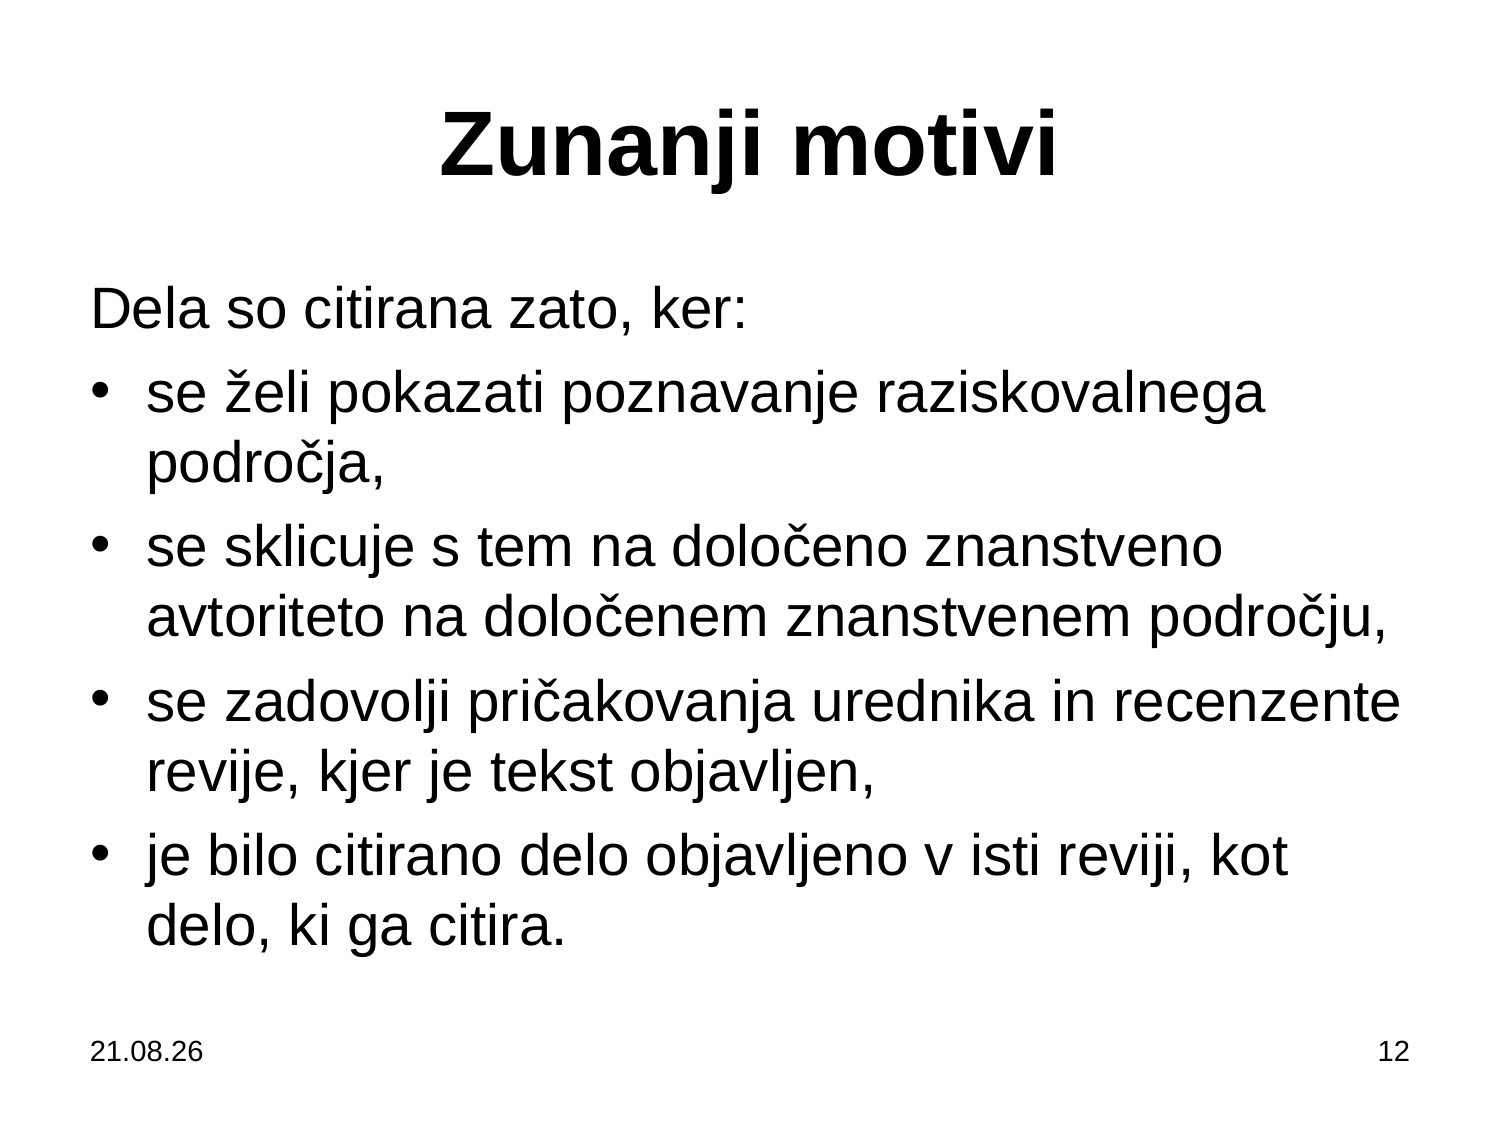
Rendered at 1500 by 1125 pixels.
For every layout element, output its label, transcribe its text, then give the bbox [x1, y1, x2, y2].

list Dela so citirana zato, ker: se želi pokazati poznavanje raziskovalnega področja, se sklicuje s tem na določeno znanstveno avtoriteto na določenem znanstvenem področju, se zadovolji pričakovanja urednika in recenzente revije, kjer je tekst objavljen, je bilo citirano delo objavljeno v isti reviji, kot delo, ki ga citira. [75, 262, 1426, 1051]
text_box <number> [1074, 1051, 1426, 1103]
title Zunanji motivi [75, 45, 1426, 233]
text_box 05.11.14 [74, 1024, 426, 1103]
